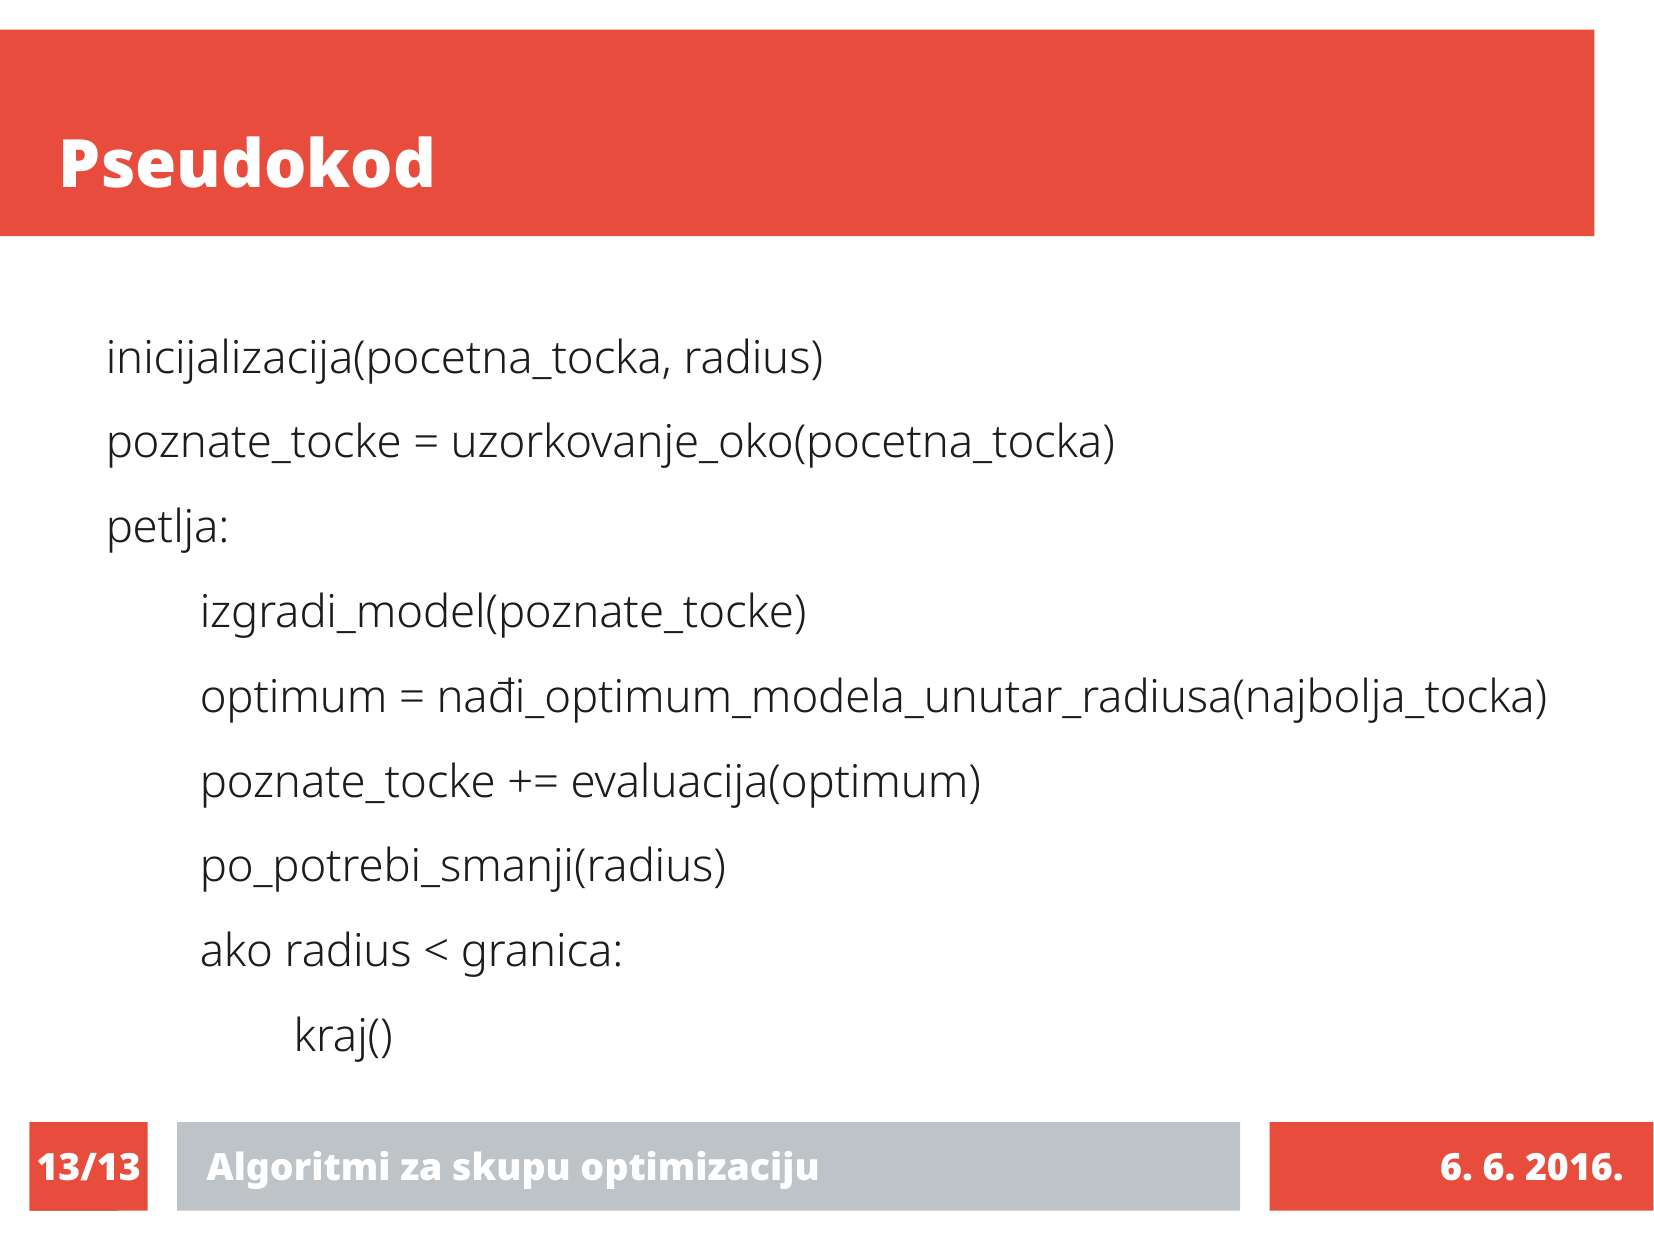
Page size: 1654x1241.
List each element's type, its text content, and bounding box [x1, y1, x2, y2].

title Pseudokod [59, 59, 1595, 207]
list inicijalizacija(pocetna_tocka, radius) poznate_tocke = uzorkovanje_oko(pocetna_tocka) petlja: izgradi_model(poznate_tocke) optimum = nađi_optimum_modela_unutar_radiusa(najbolja_tocka) poznate_tocke += evaluacija(optimum) po_potrebi_smanji(radius) ako radius < granica: kraj() [59, 324, 1565, 1093]
